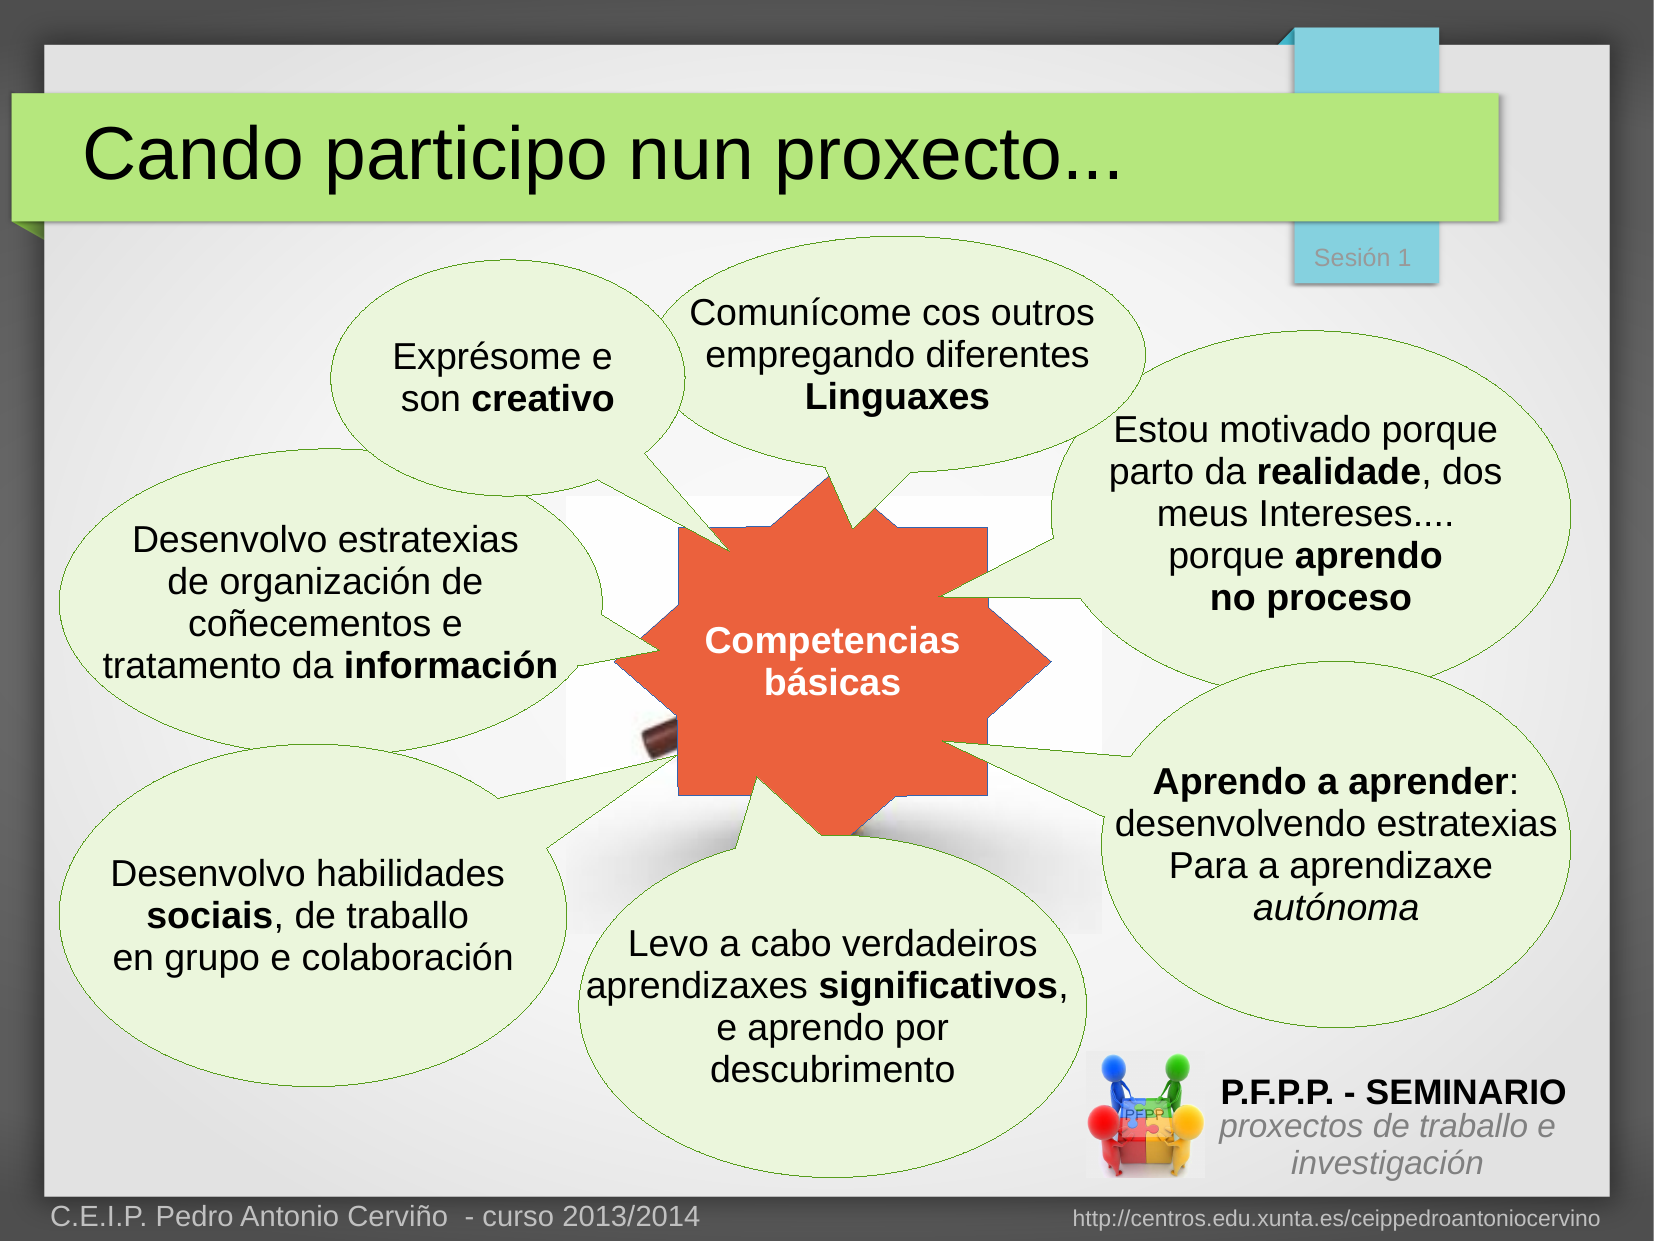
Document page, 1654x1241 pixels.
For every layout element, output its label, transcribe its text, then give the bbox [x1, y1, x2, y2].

text_box Estou motivado porque parto da realidade, dos meus Intereses.... porque aprendo no proceso [938, 330, 1571, 685]
title Cando participo nun proxecto... [82, 94, 1264, 213]
text_box Sesión 1 [1299, 236, 1430, 280]
text_box Aprendo a aprender: desenvolvendo estratexias Para a aprendizaxe autónoma [942, 661, 1571, 1028]
text_box Desenvolvo habilidades sociais, de traballo en grupo e colaboración [59, 744, 678, 1087]
text_box Competencias básicas [614, 476, 1052, 835]
text_box Desenvolvo estratexias de organización de coñecementos e tratamento da información [59, 448, 660, 752]
text_box Levo a cabo verdadeiros aprendizaxes significativos, e aprendo por descubrimento [578, 776, 1087, 1178]
text_box Exprésome e son creativo [330, 259, 730, 552]
subtitle P.F.P.P. - SEMINARIO [1205, 1062, 1630, 1123]
text_box Comunícome cos outros empregando diferentes Linguaxes [661, 236, 1146, 529]
text_box proxectos de traballo e investigación [1192, 1106, 1583, 1182]
picture [0, 0, 1654, 1241]
text_box C.E.I.P. Pedro Antonio Cerviño - curso 2013/2014 http://centros.edu.xunta.es/ceippedroantoniocervino [35, 1192, 1630, 1241]
